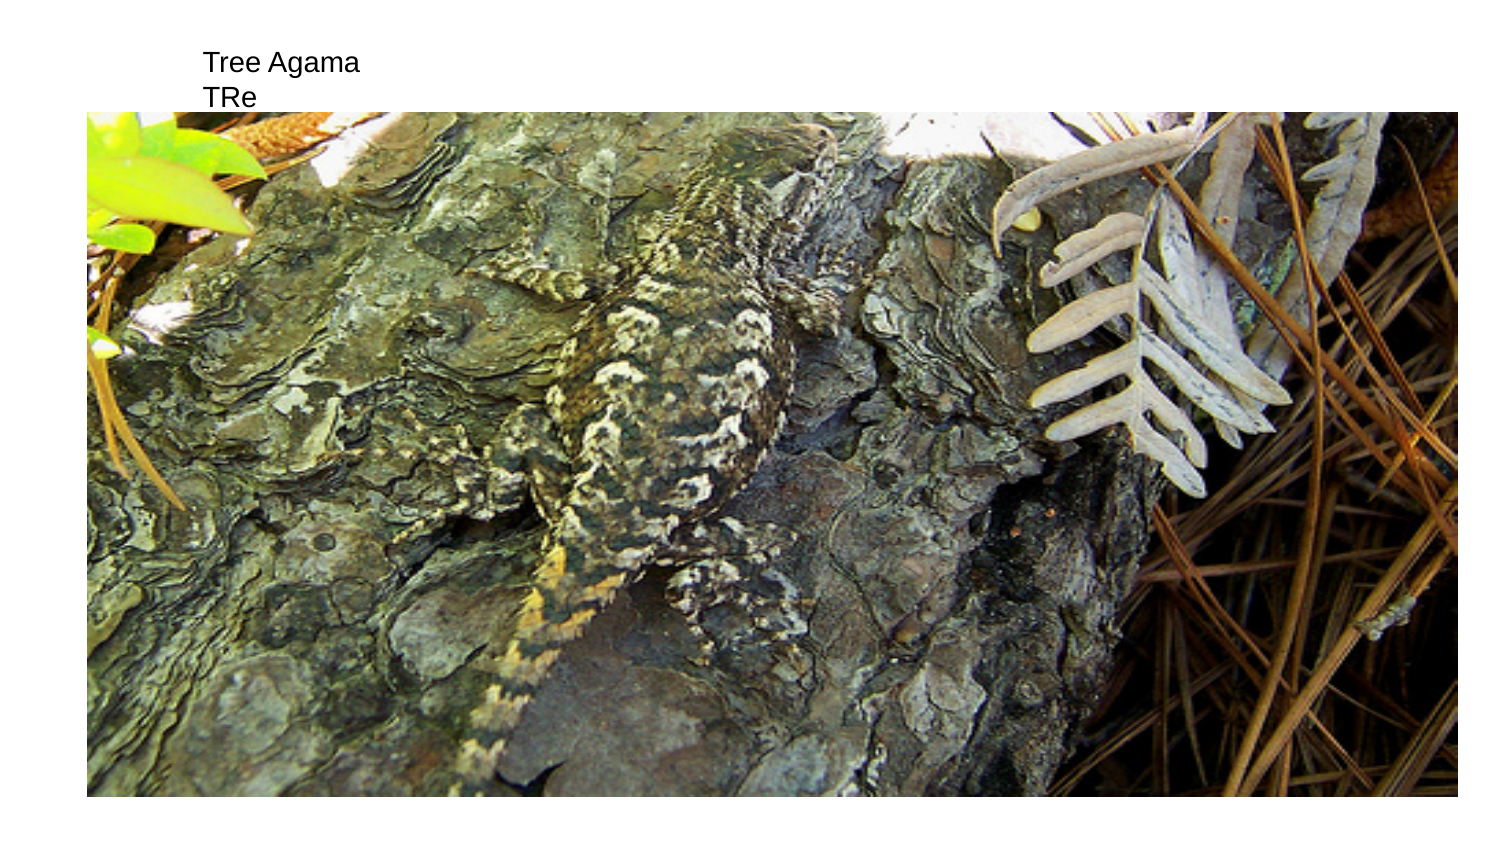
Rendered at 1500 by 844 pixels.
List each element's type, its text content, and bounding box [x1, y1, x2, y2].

title Tree Agama TRe [187, 0, 1463, 132]
picture [87, 112, 1458, 797]
